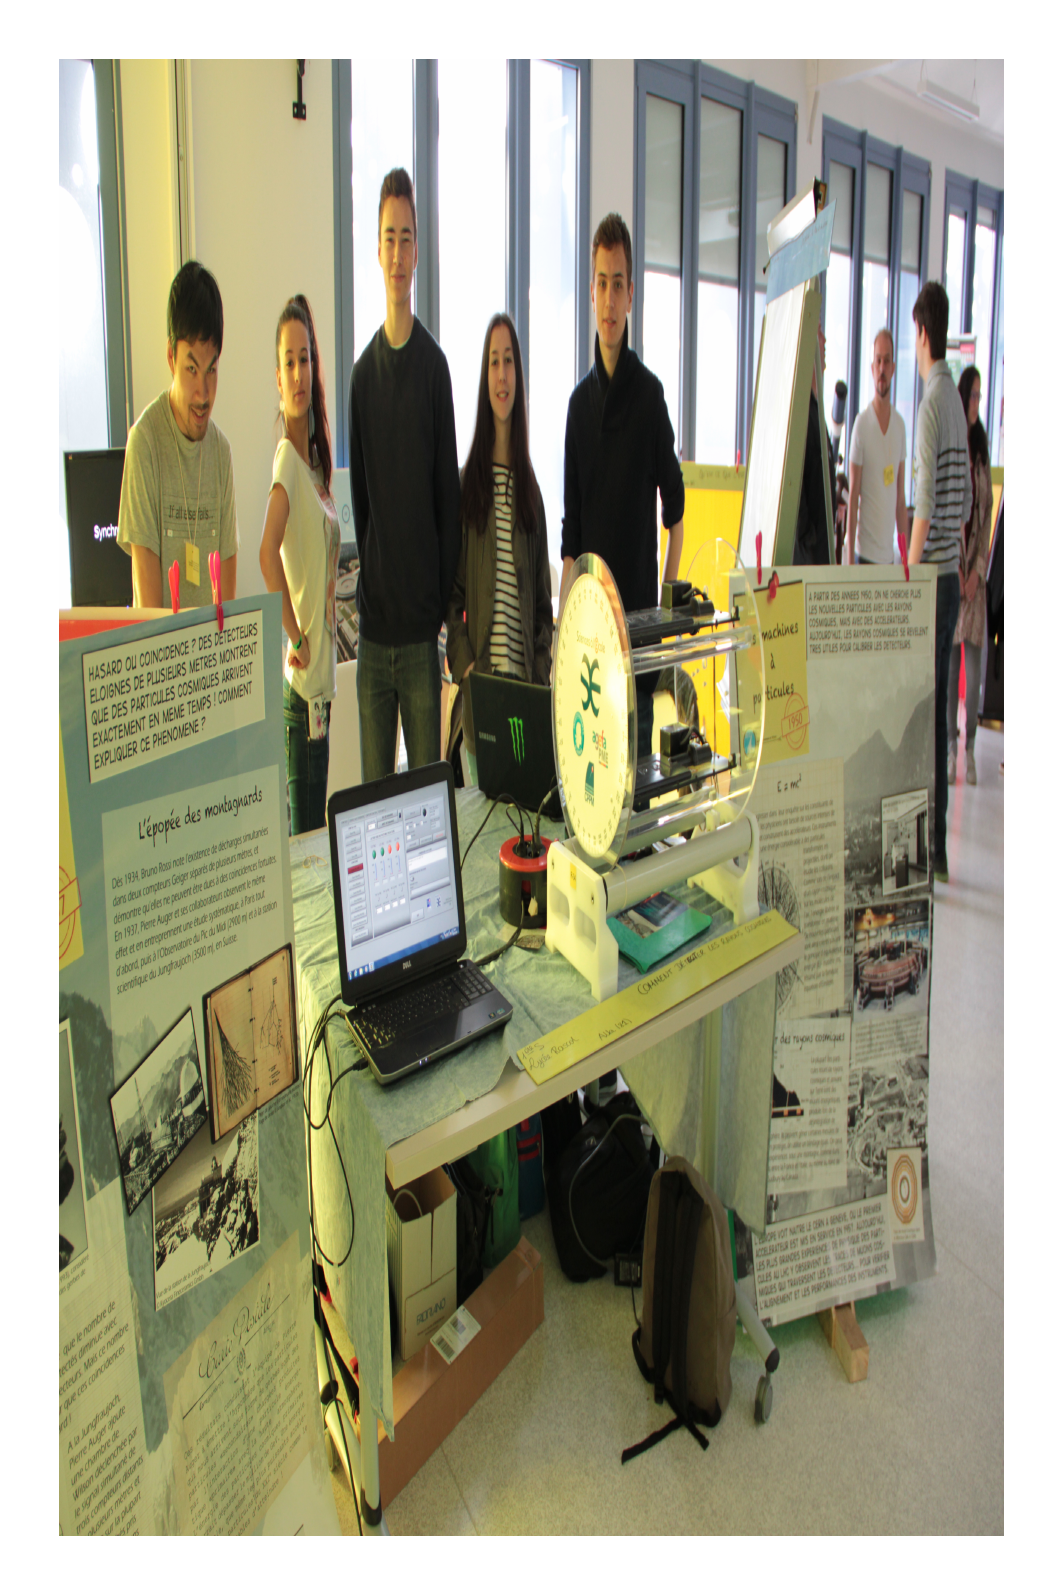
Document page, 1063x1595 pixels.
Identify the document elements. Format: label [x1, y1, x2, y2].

picture [59, 59, 1004, 1536]
